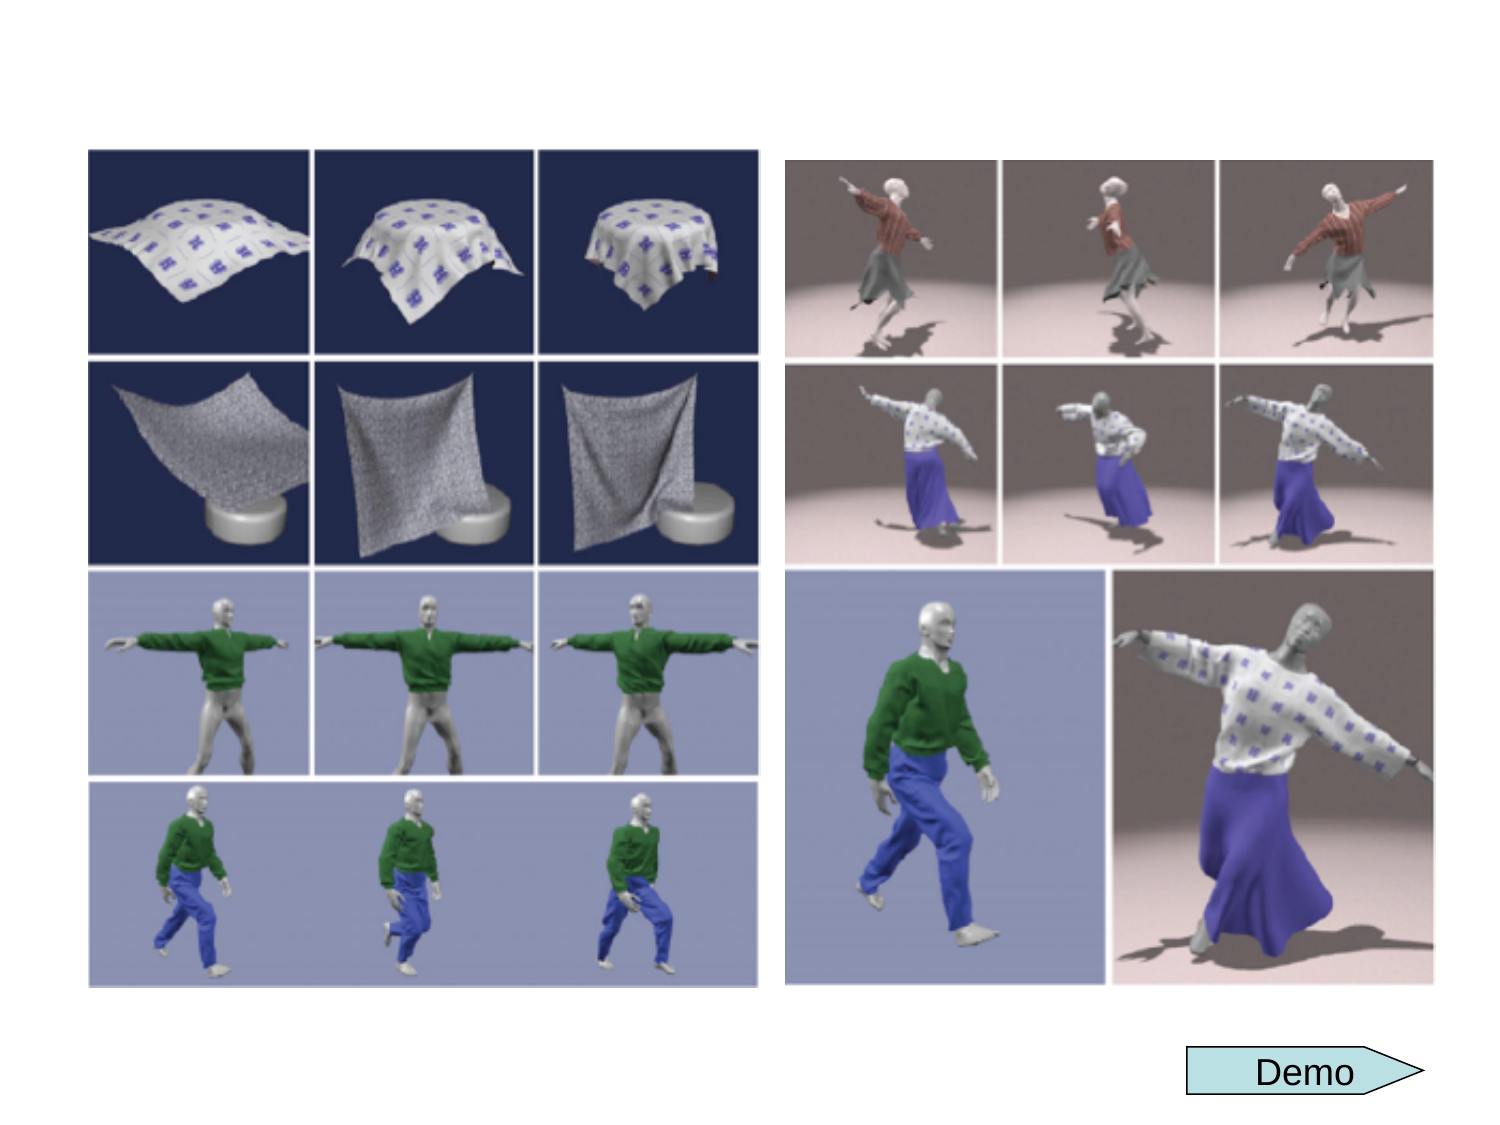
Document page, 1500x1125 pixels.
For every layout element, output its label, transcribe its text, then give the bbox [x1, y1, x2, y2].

text_box Demo [1186, 1046, 1424, 1095]
picture [785, 160, 1436, 988]
picture [88, 148, 761, 988]
